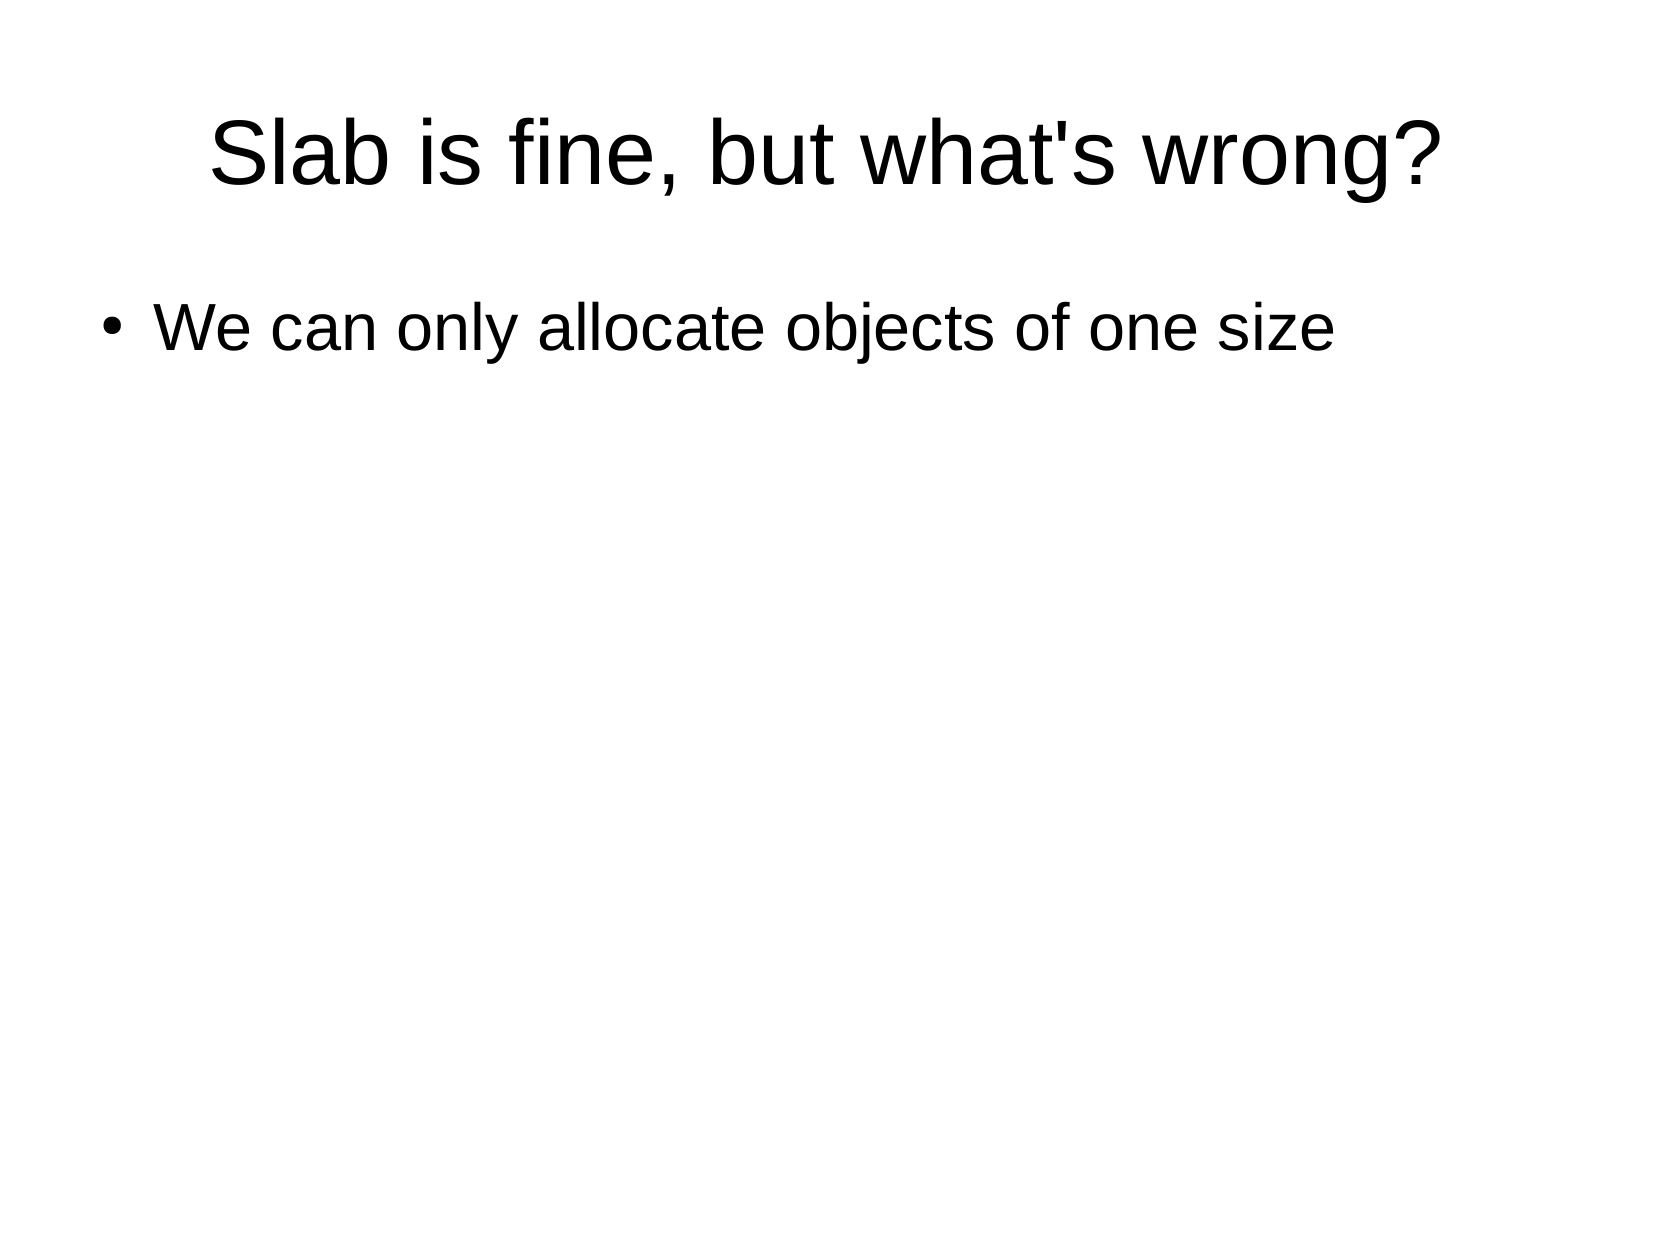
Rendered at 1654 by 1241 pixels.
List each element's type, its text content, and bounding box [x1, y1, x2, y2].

list We can only allocate objects of one size [82, 290, 1571, 1010]
title Slab is fine, but what's wrong? [82, 49, 1571, 257]
